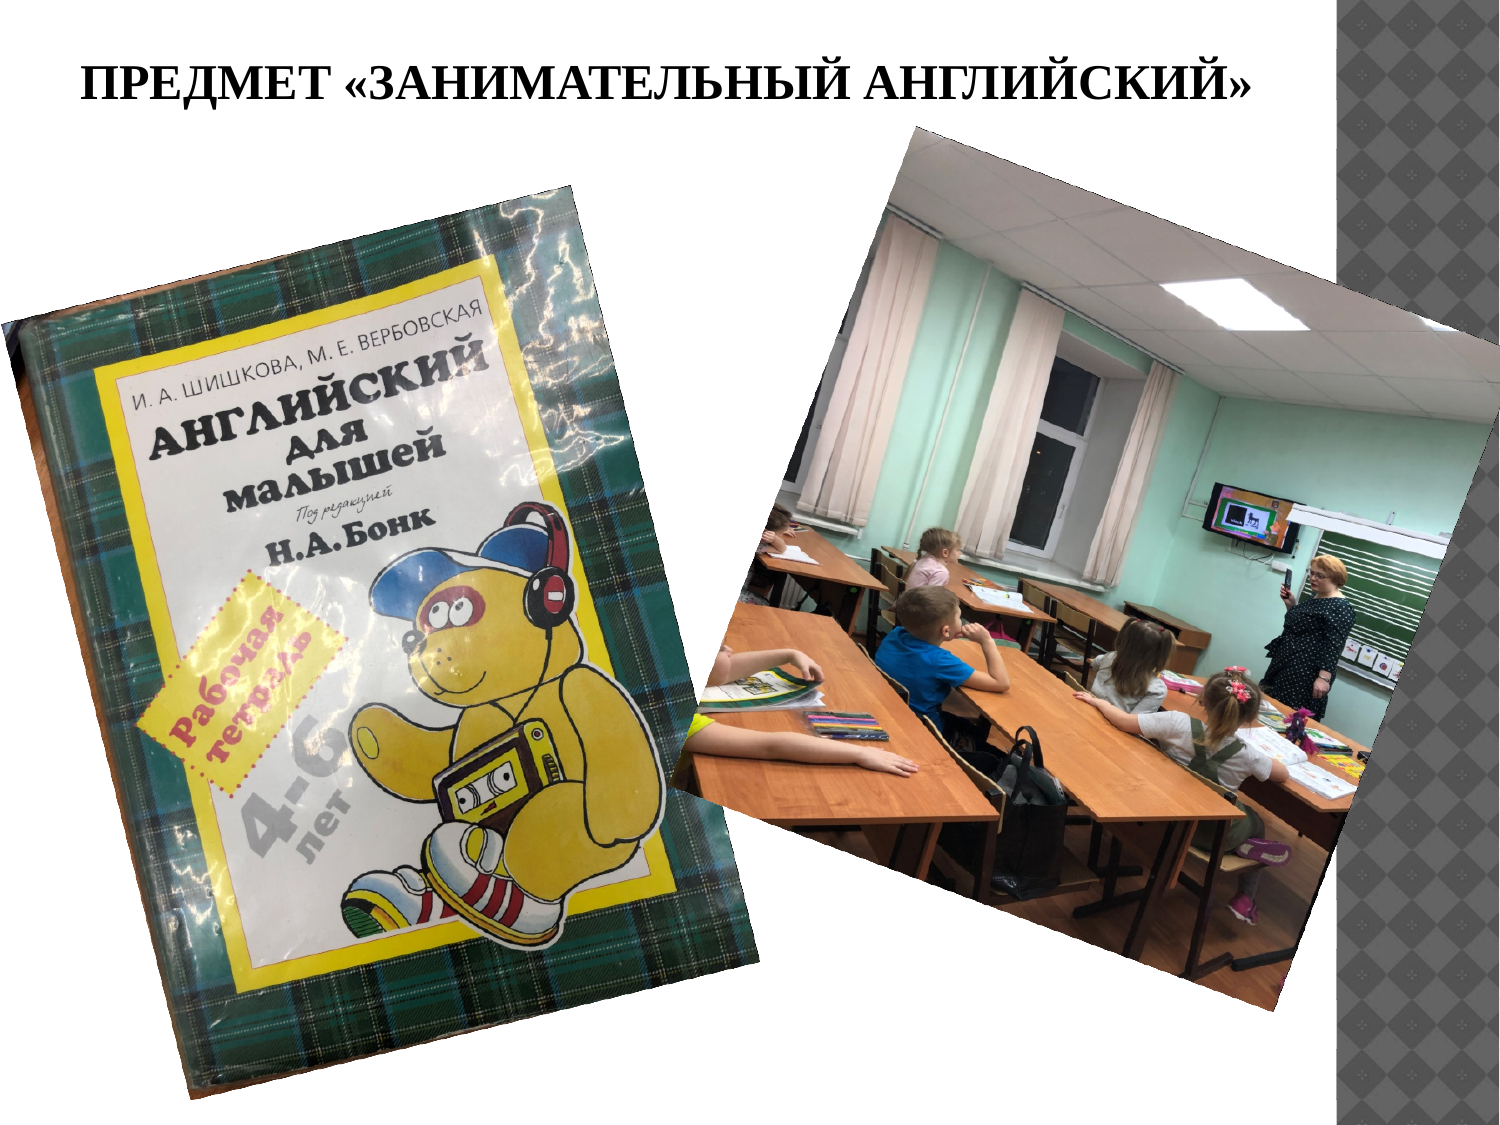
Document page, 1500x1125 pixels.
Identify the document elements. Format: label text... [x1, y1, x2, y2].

picture [0, 0, 1500, 1125]
text_box ПРЕДМЕТ «ЗАНИМАТЕЛЬНЫЙ АНГЛИЙСКИЙ» [41, 42, 1294, 118]
